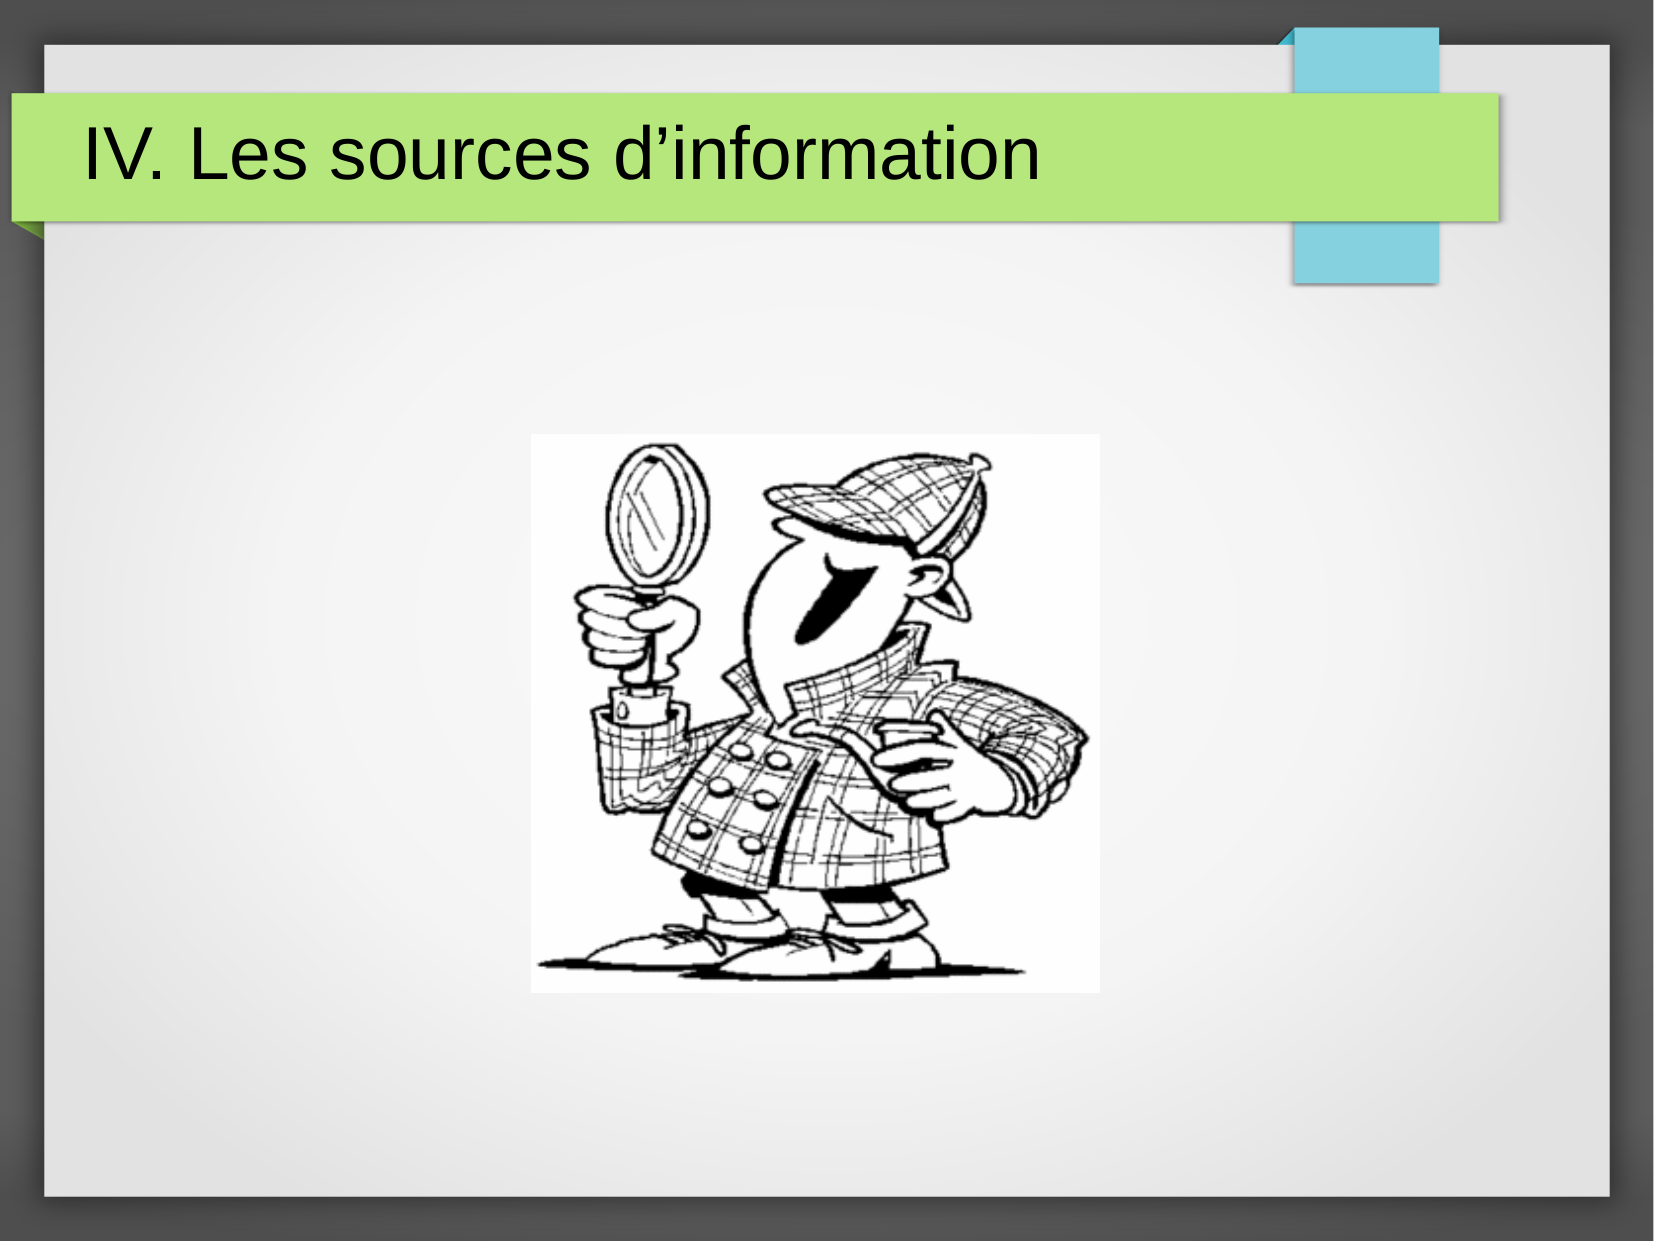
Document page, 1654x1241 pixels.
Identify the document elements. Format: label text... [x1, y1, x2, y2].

picture [0, 0, 1654, 1241]
title IV. Les sources d’information [82, 94, 1264, 213]
